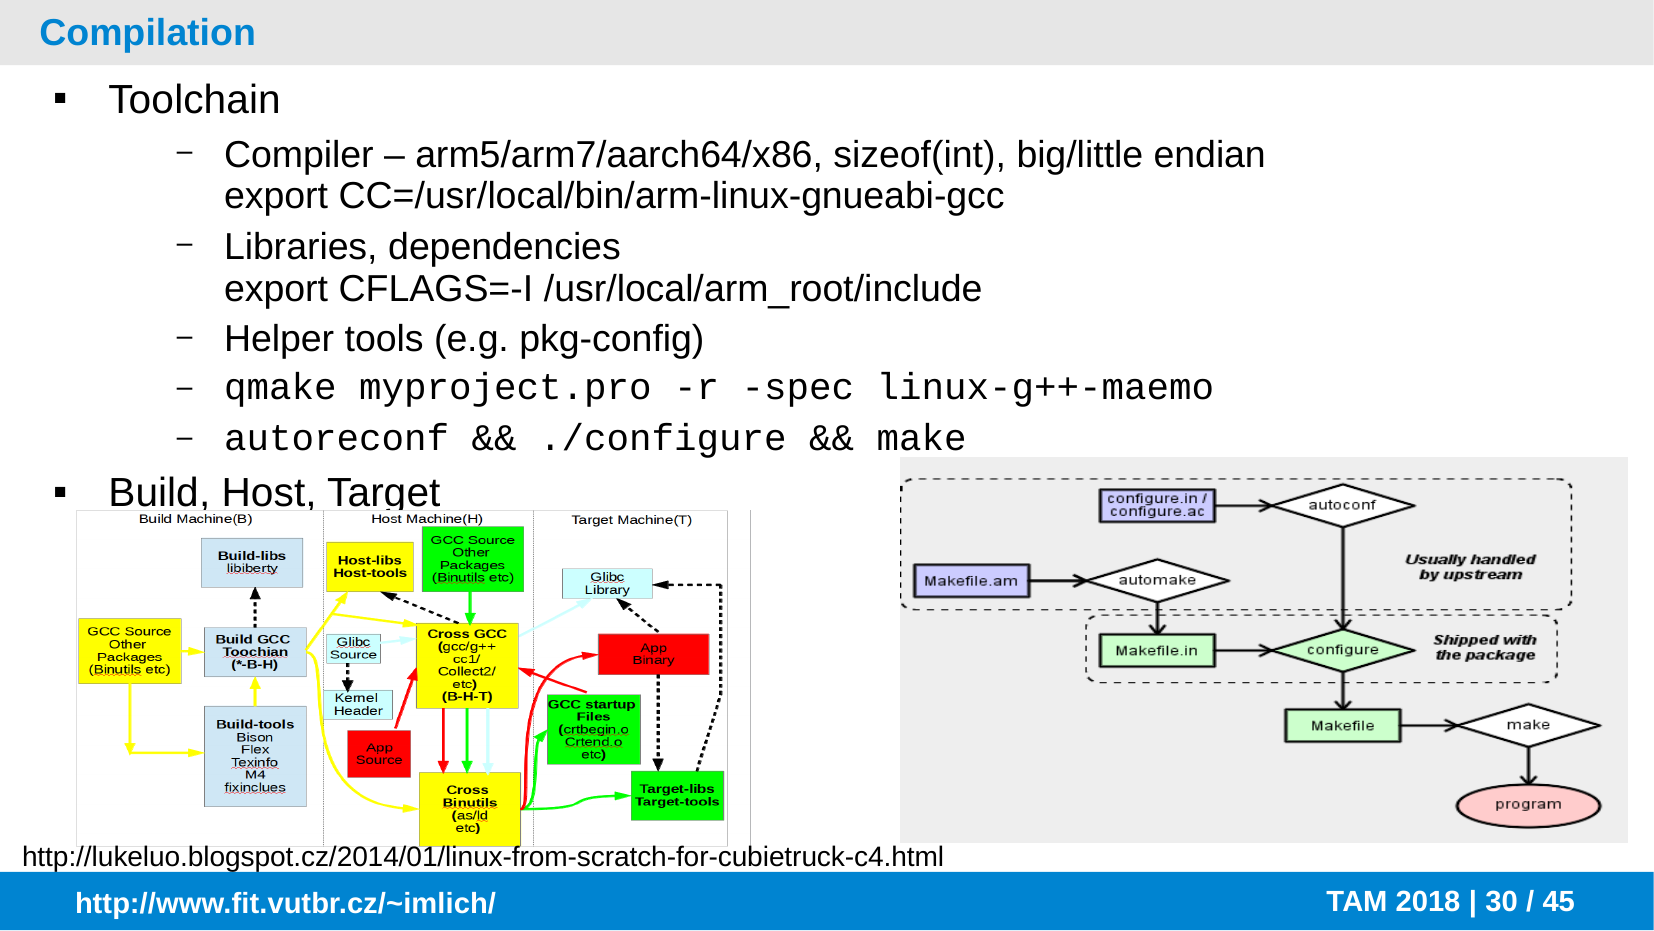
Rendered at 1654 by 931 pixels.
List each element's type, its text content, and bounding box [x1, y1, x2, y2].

picture [900, 457, 1628, 843]
title Compilation [39, 4, 1615, 61]
picture [75, 510, 751, 834]
text_box http://lukeluo.blogspot.cz/2014/01/linux-from-scratch-for-cubietruck-c4.html [7, 834, 1276, 881]
list Toolchain Compiler – arm5/arm7/aarch64/x86, sizeof(int), big/little endian export CC=/usr/local/bin/arm-linux-gnueabi-gcc Libraries, dependencies export CFLAGS=-I /usr/local/arm_root/include Helper tools (e.g. pkg-config) qmake myproject.pro -r -spec linux-g++-maemo autoreconf && ./configure && make Build, Host, Target [37, 76, 1613, 834]
